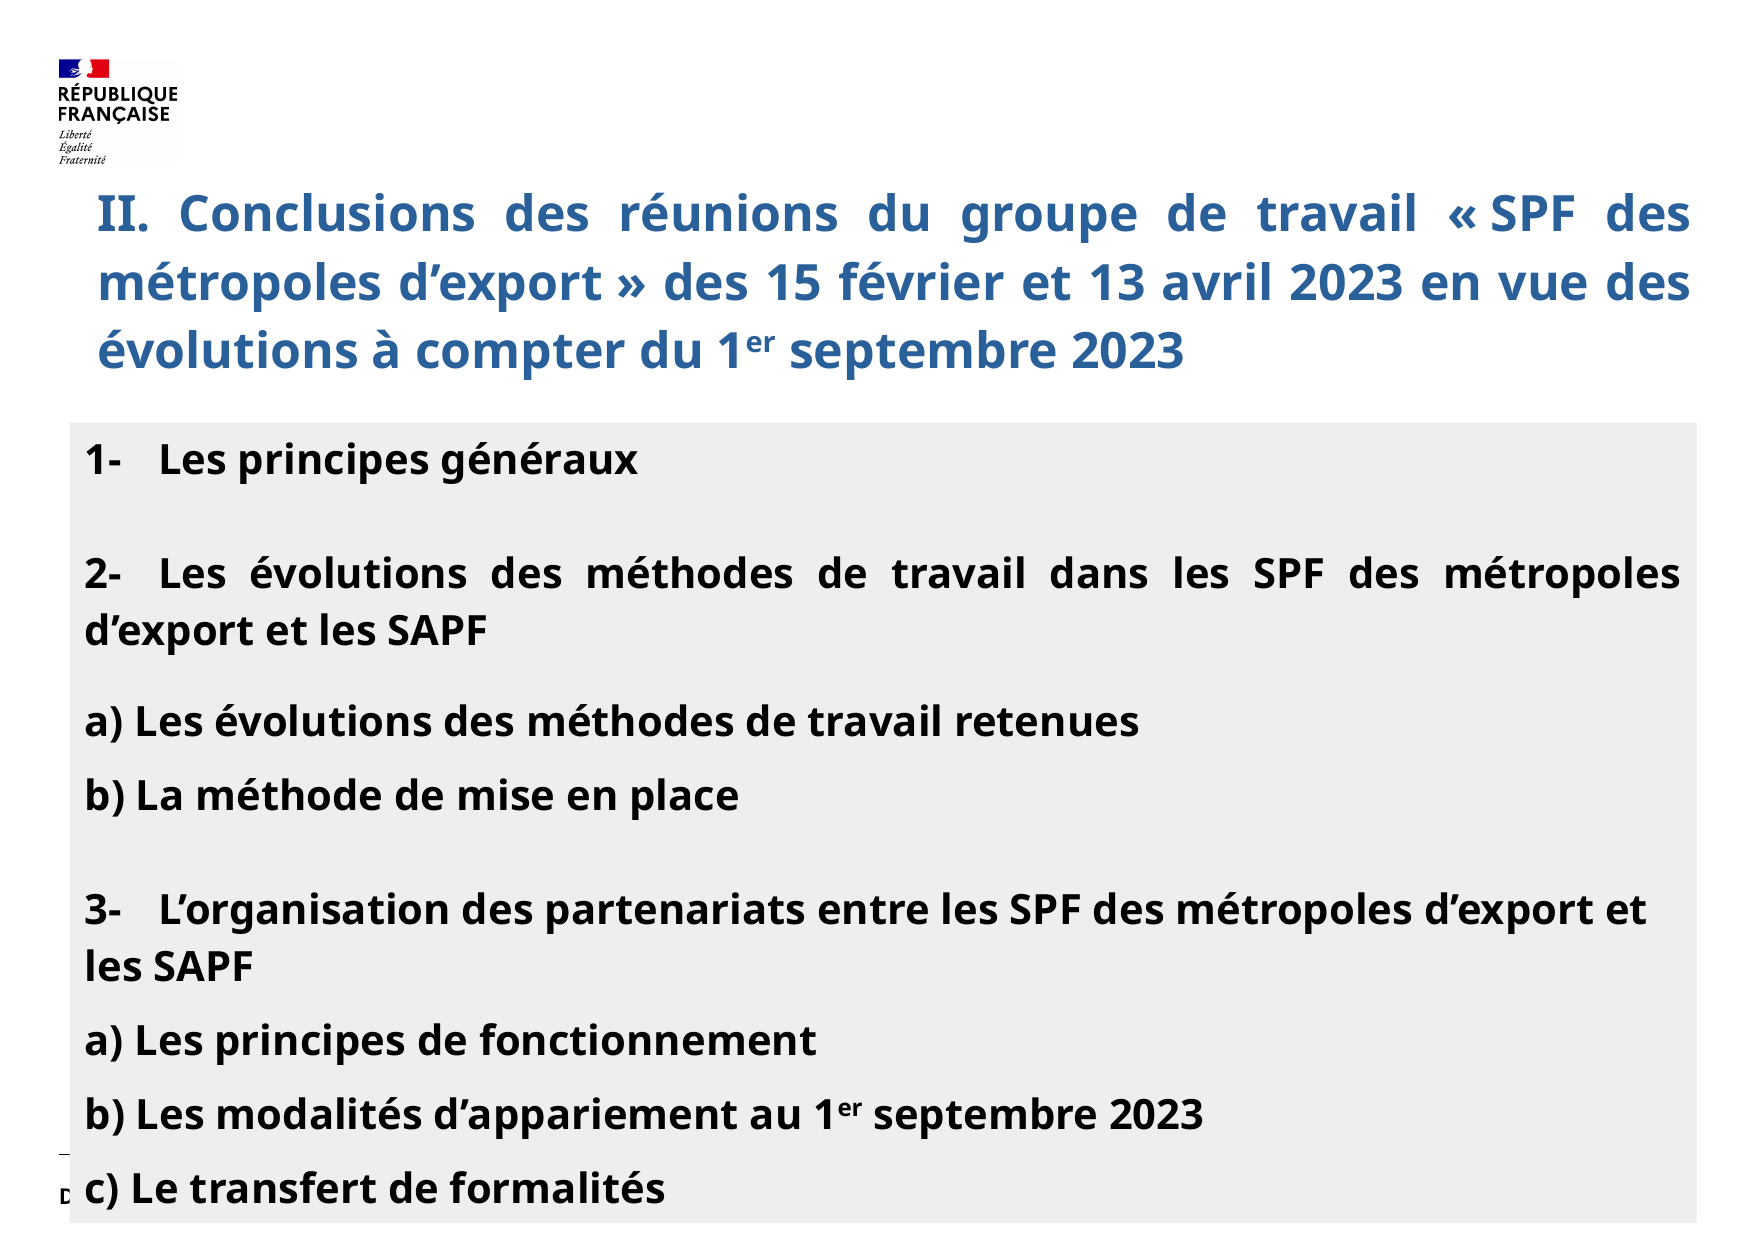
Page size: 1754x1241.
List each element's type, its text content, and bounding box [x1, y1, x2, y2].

picture [59, 59, 178, 164]
text_box II. Conclusions des réunions du groupe de travail « SPF des métropoles d’export » des 15 février et 13 avril 2023 en vue des évolutions à compter du 1er septembre 2023 [82, 170, 1707, 369]
text_box 1- Les principes généraux 2- Les évolutions des méthodes de travail dans les SPF des métropoles d’export et les SAPF a) Les évolutions des méthodes de travail retenues b) La méthode de mise en place 3- L’organisation des partenariats entre les SPF des métropoles d’export et les SAPF a) Les principes de fonctionnement b) Les modalités d’appariement au 1er septembre 2023 c) Le transfert de formalités [69, 422, 1697, 1139]
